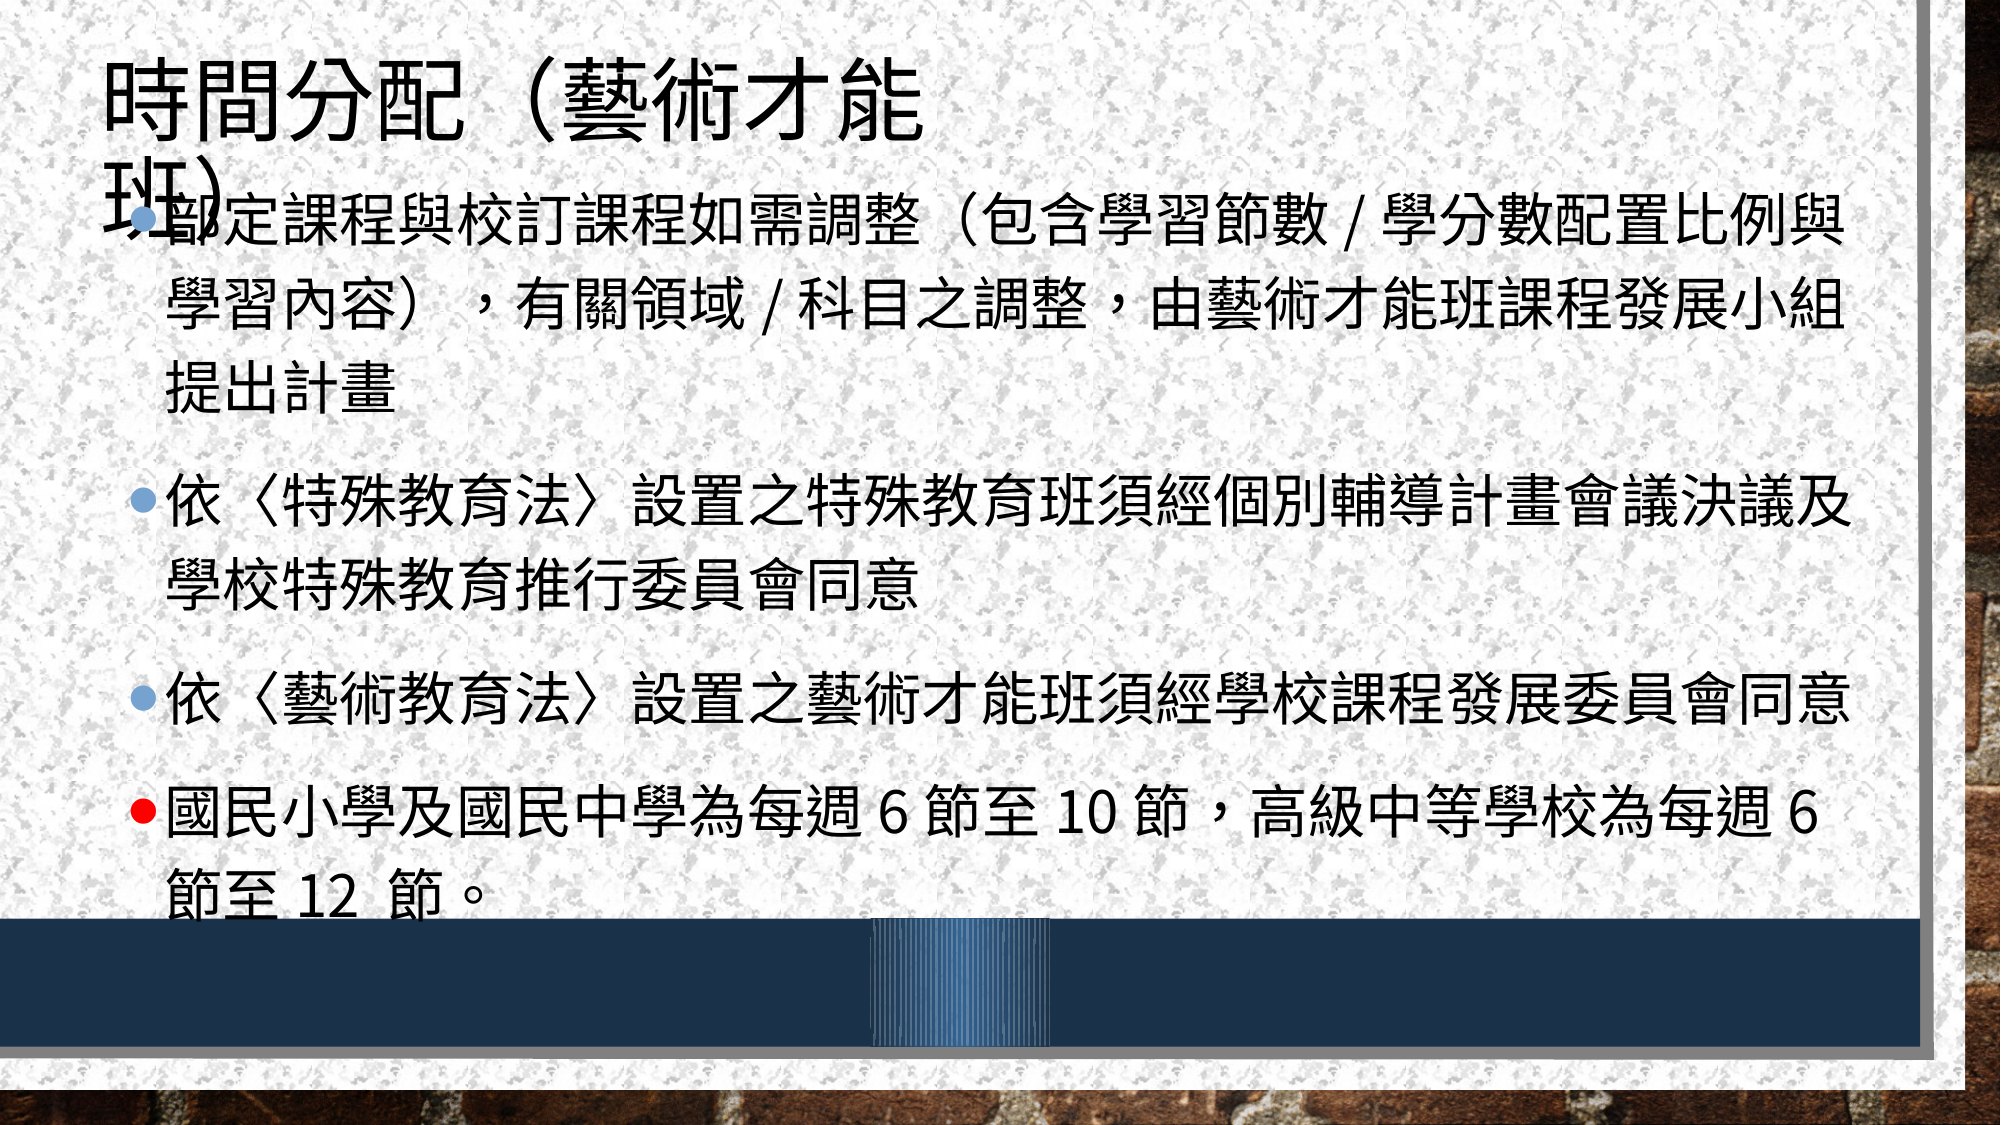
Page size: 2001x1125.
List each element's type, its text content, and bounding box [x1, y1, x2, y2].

text_box 時間分配（藝術才能班） [85, 47, 1042, 184]
picture [0, 0, 1919, 918]
picture [0, 0, 2000, 1125]
picture [397, 888, 410, 893]
list 部定課程與校訂課程如需調整（包含學習節數/學分數配置比例與學習內容），有關領域/科目之調整，由藝術才能班課程發展小組提出計畫 依〈特殊教育法〉設置之特殊教育班須經個別輔導計畫會議決議及學校特殊教育推行委員會同意 依〈藝術教育法〉設置之藝術才能班須經學校課程發展委員會同意 國民小學及國民中學為每週6節至10節，高級中等學校為每週6節至12 節。 [112, 161, 1878, 882]
picture [175, 896, 188, 901]
picture [175, 888, 188, 893]
picture [397, 896, 410, 901]
